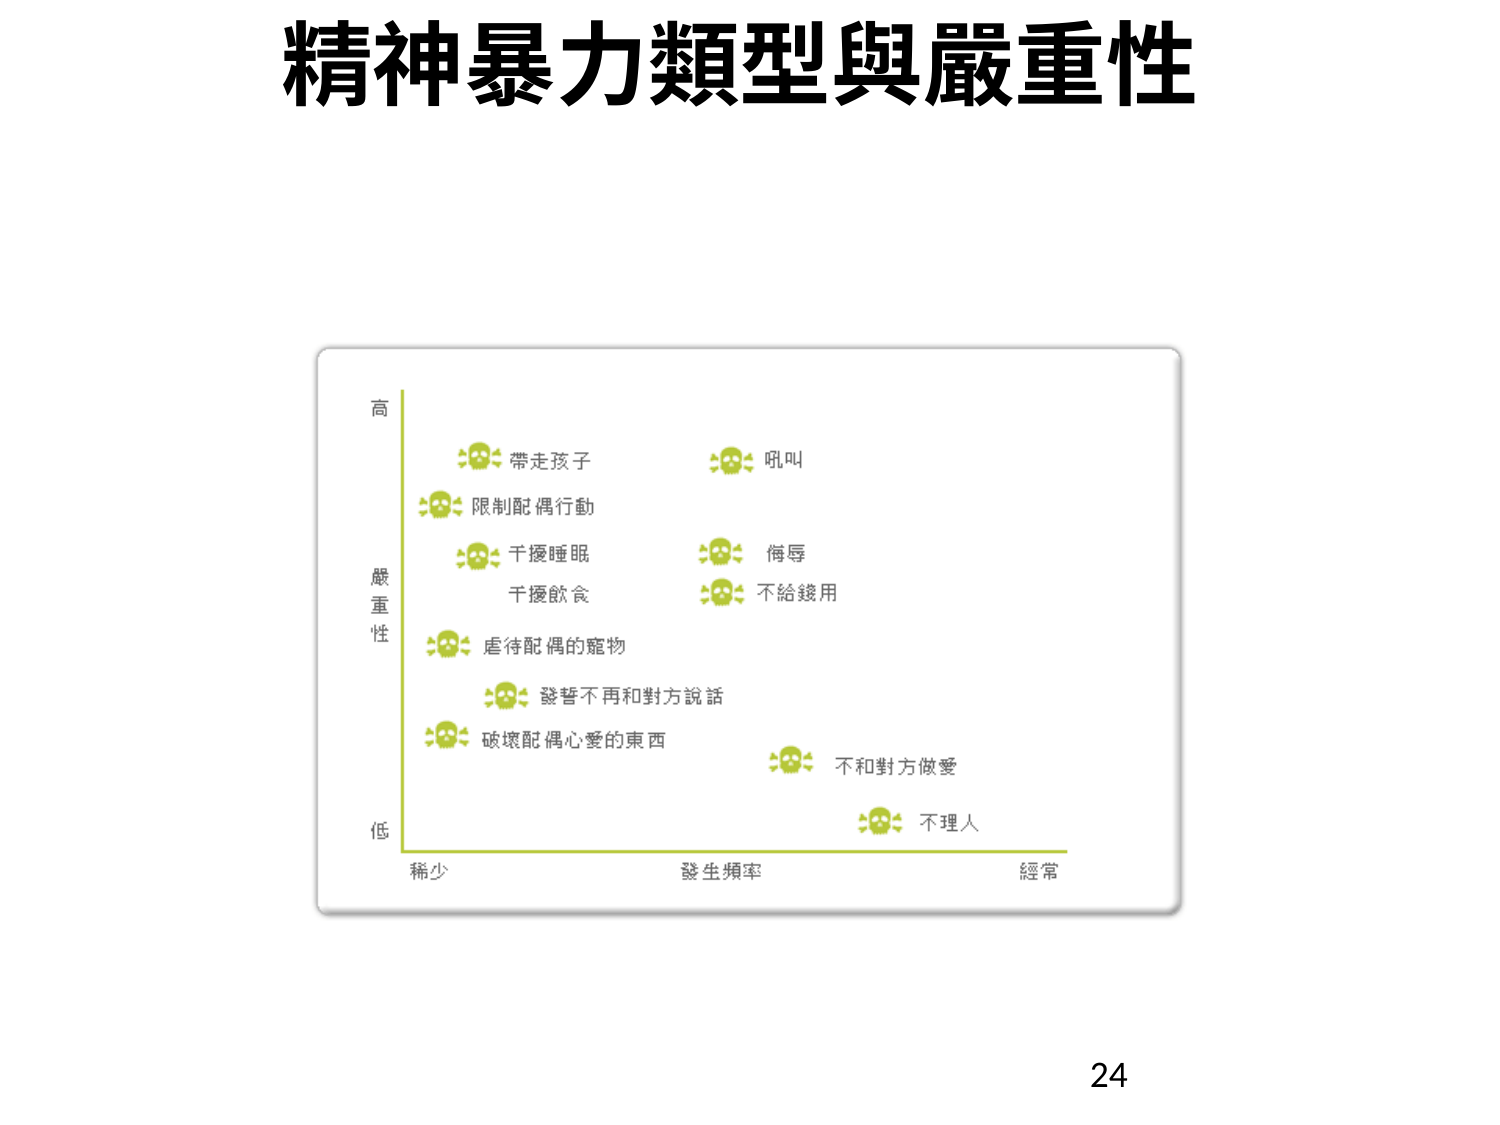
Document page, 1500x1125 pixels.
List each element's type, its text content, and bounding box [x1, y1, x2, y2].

picture [276, 318, 1224, 949]
slide_number <編號> [1074, 1042, 1425, 1103]
title 精神暴力類型與嚴重性 [64, 0, 1415, 188]
